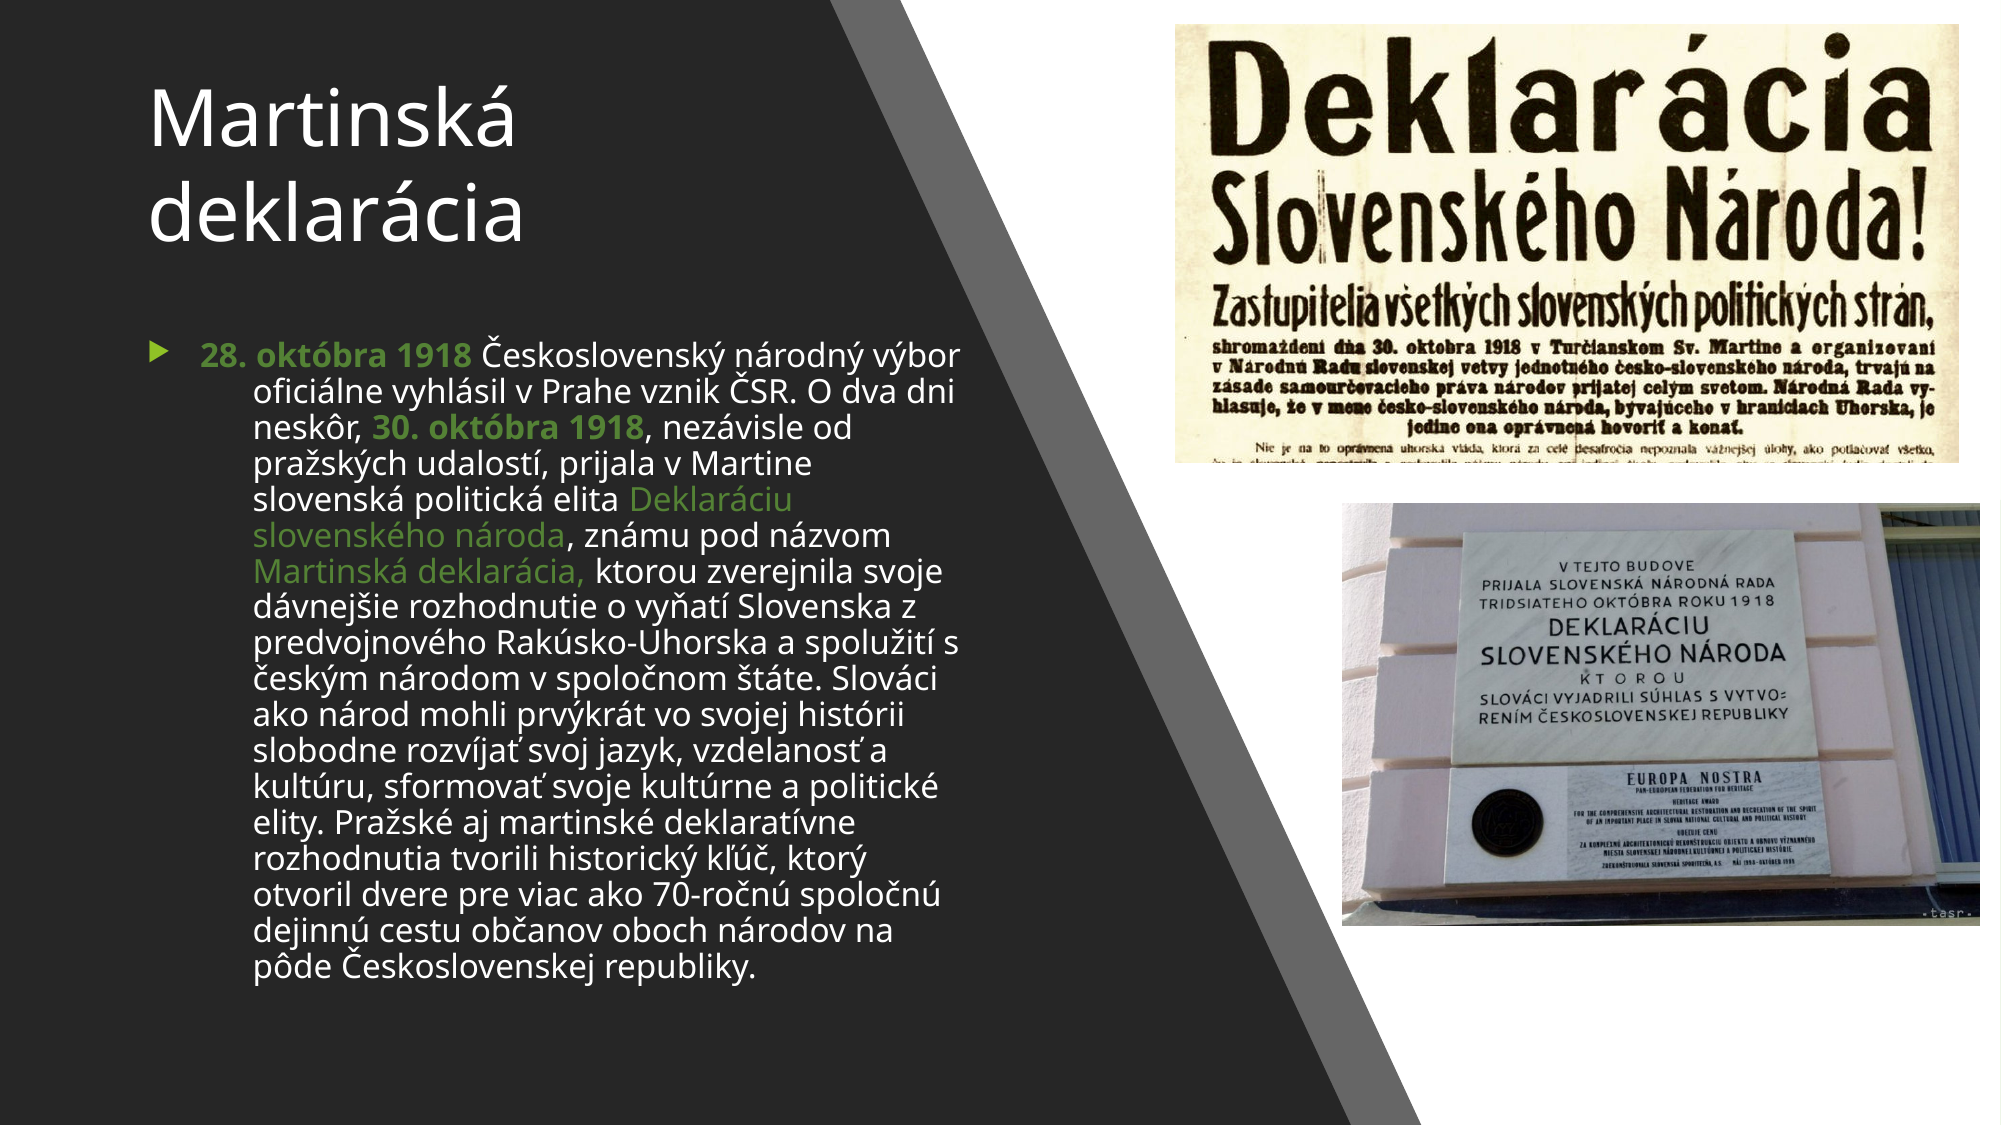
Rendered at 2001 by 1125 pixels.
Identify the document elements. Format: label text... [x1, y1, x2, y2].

picture [1175, 24, 1959, 463]
title Martinská deklarácia [131, 59, 851, 322]
text_box [0, 0, 2000, 1125]
picture [1342, 503, 1980, 926]
list 28. októbra 1918 Československý národný výbor oficiálne vyhlásil v Prahe vznik ČSR. O dva dni neskôr, 30. októbra 1918, nezávisle od pražských udalostí, prijala v Martine slovenská politická elita Deklaráciu slovenského národa, známu pod názvom Martinská deklarácia, ktorou zverejnila svoje dávnejšie rozhodnutie o vyňatí Slovenska z predvojnového Rakúsko-Uhorska a spolužití s českým národom v spoločnom štáte. Slováci ako národ mohli prvýkrát vo svojej histórii slobodne rozvíjať svoj jazyk, vzdelanosť a kultúru, sformovať svoje kultúrne a politické elity. Pražské aj martinské deklaratívne rozhodnutia tvorili historický kľúč, ktorý otvoril dvere pre viac ako 70-ročnú spoločnú dejinnú cestu občanov oboch národov na pôde Československej republiky. [131, 331, 984, 1013]
